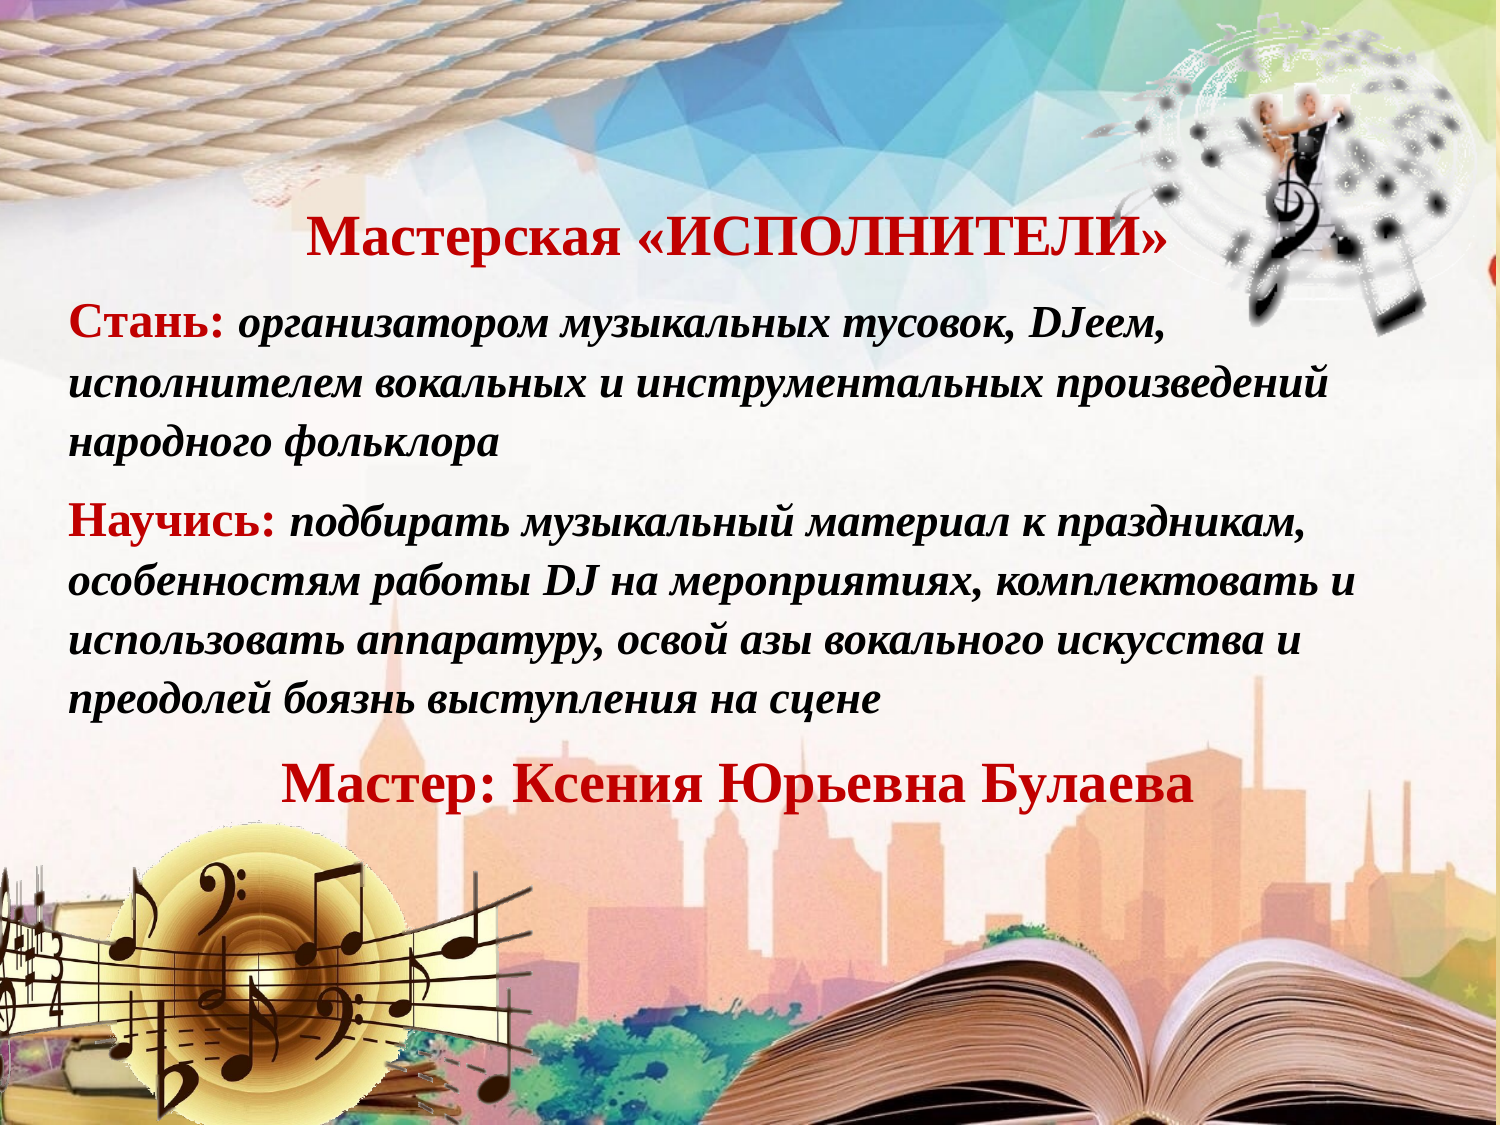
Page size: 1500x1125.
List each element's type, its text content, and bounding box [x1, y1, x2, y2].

picture [0, 0, 1500, 1125]
text_box Мастерская «ИСПОЛНИТЕЛИ» Стань: организатором музыкальных тусовок, DJеем, исполнителем вокальных и инструментальных произведений народного фольклора Научись: подбирать музыкальный материал к праздникам, особенностям работы DJ на мероприятиях, комплектовать и использовать аппаратуру, освой азы вокального искусства и преодолей боязнь выступления на сцене Мастер: Ксения Юрьевна Булаева [53, 184, 1424, 822]
